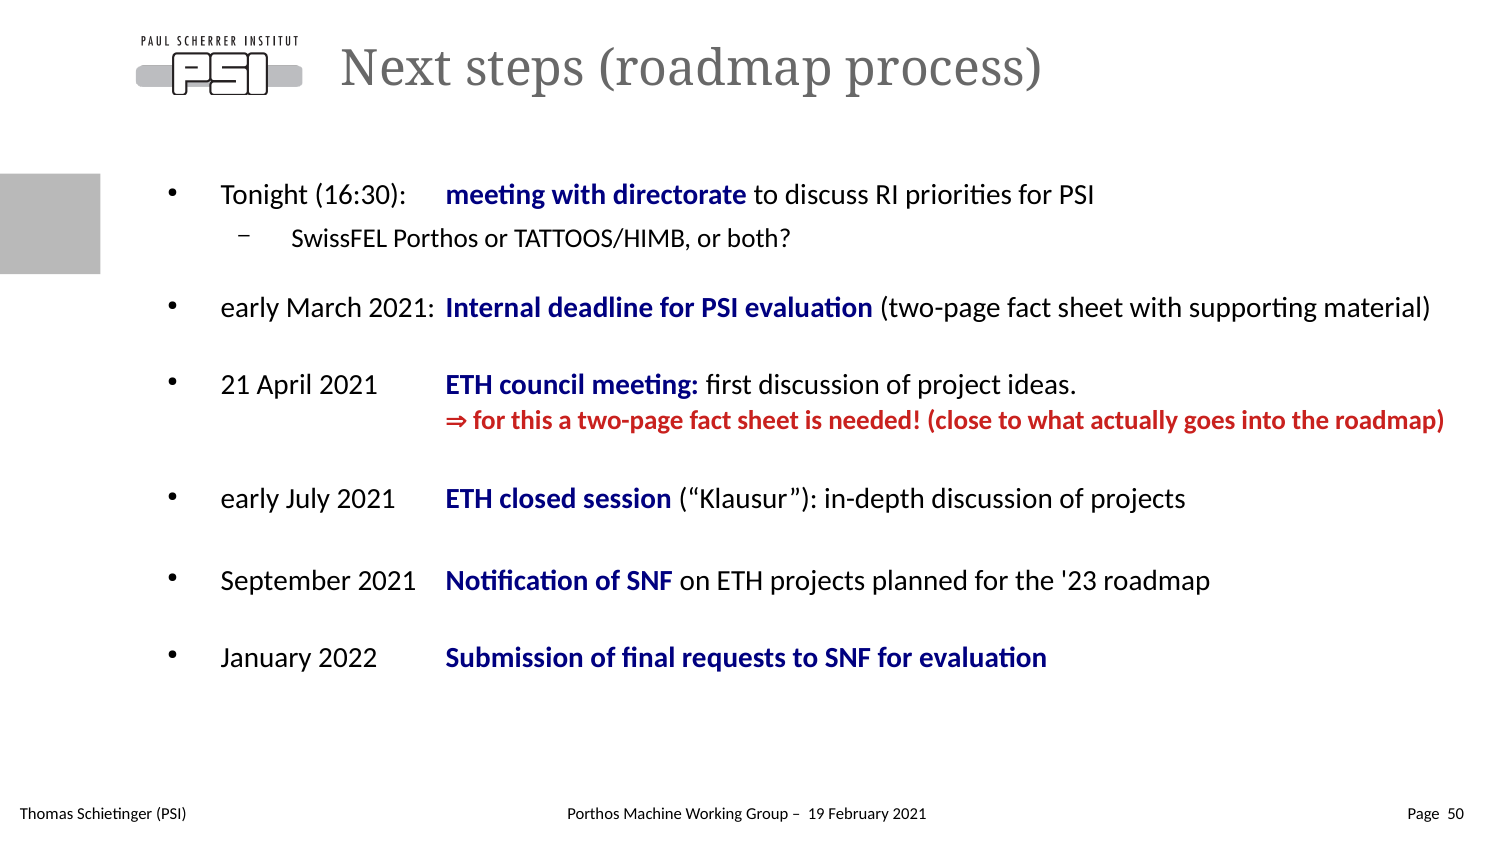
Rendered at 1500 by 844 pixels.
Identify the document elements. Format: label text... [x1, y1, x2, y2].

list Tonight (16:30): meeting with directorate to discuss RI priorities for PSI SwissFEL Porthos or TATTOOS/HIMB, or both? early March 2021: Internal deadline for PSI evaluation (two-page fact sheet with supporting material) 21 April 2021 ETH council meeting: first discussion of project ideas. ⇒ for this a two-page fact sheet is needed! (close to what actually goes into the roadmap) early July 2021 ETH closed session (“Klausur”): in-depth discussion of projects September 2021 Notification of SNF on ETH projects planned for the '23 roadmap January 2022 Submission of final requests to SNF for evaluation [149, 172, 1450, 773]
title Next steps (roadmap process) [340, 35, 1442, 98]
